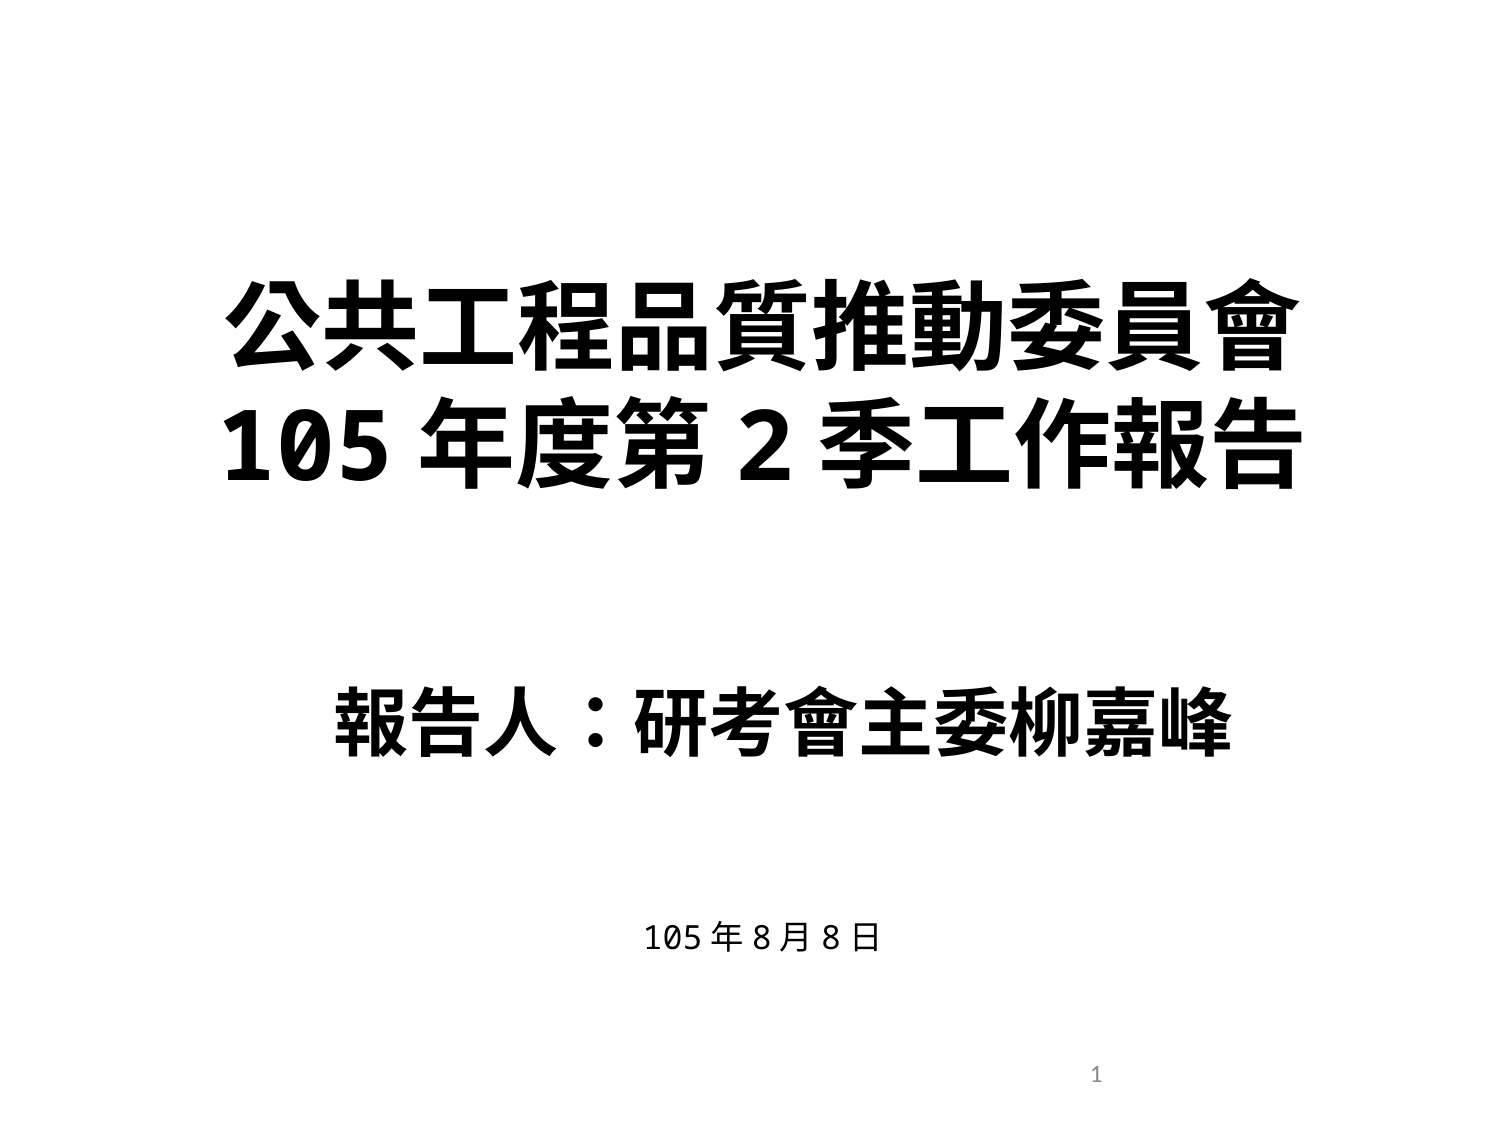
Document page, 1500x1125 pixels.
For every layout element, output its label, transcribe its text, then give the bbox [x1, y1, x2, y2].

title 報告人：研考會主委柳嘉峰 [182, 650, 1386, 792]
text_box [1074, 1042, 1500, 1125]
subtitle 105年8月8日 [161, 913, 1364, 989]
text_box 公共工程品質推動委員會 105年度第2季工作報告 [148, 236, 1377, 529]
